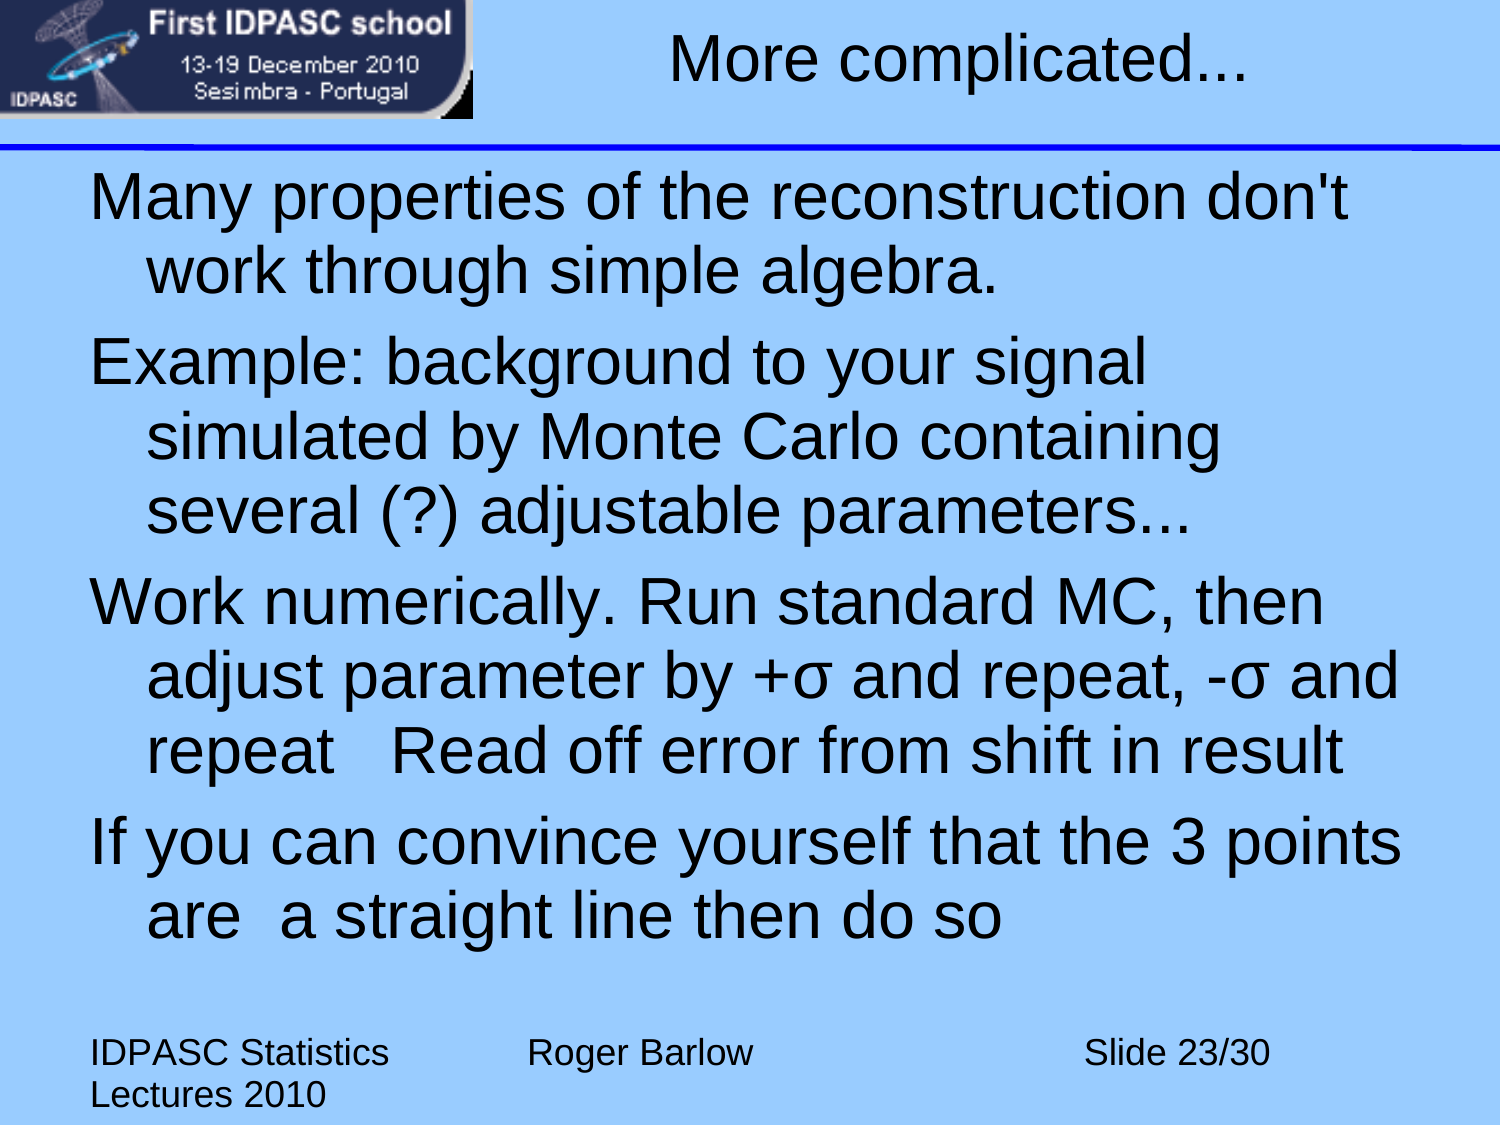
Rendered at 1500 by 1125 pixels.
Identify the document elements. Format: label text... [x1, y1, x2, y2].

picture [0, 0, 473, 119]
list Many properties of the reconstruction don't work through simple algebra. Example: background to your signal simulated by Monte Carlo containing several (?) adjustable parameters... Work numerically. Run standard MC, then adjust parameter by +σ and repeat, -σ and repeat Read off error from shift in result If you can convince yourself that the 3 points are a straight line then do so [75, 147, 1447, 1125]
title More complicated... [501, 7, 1418, 111]
